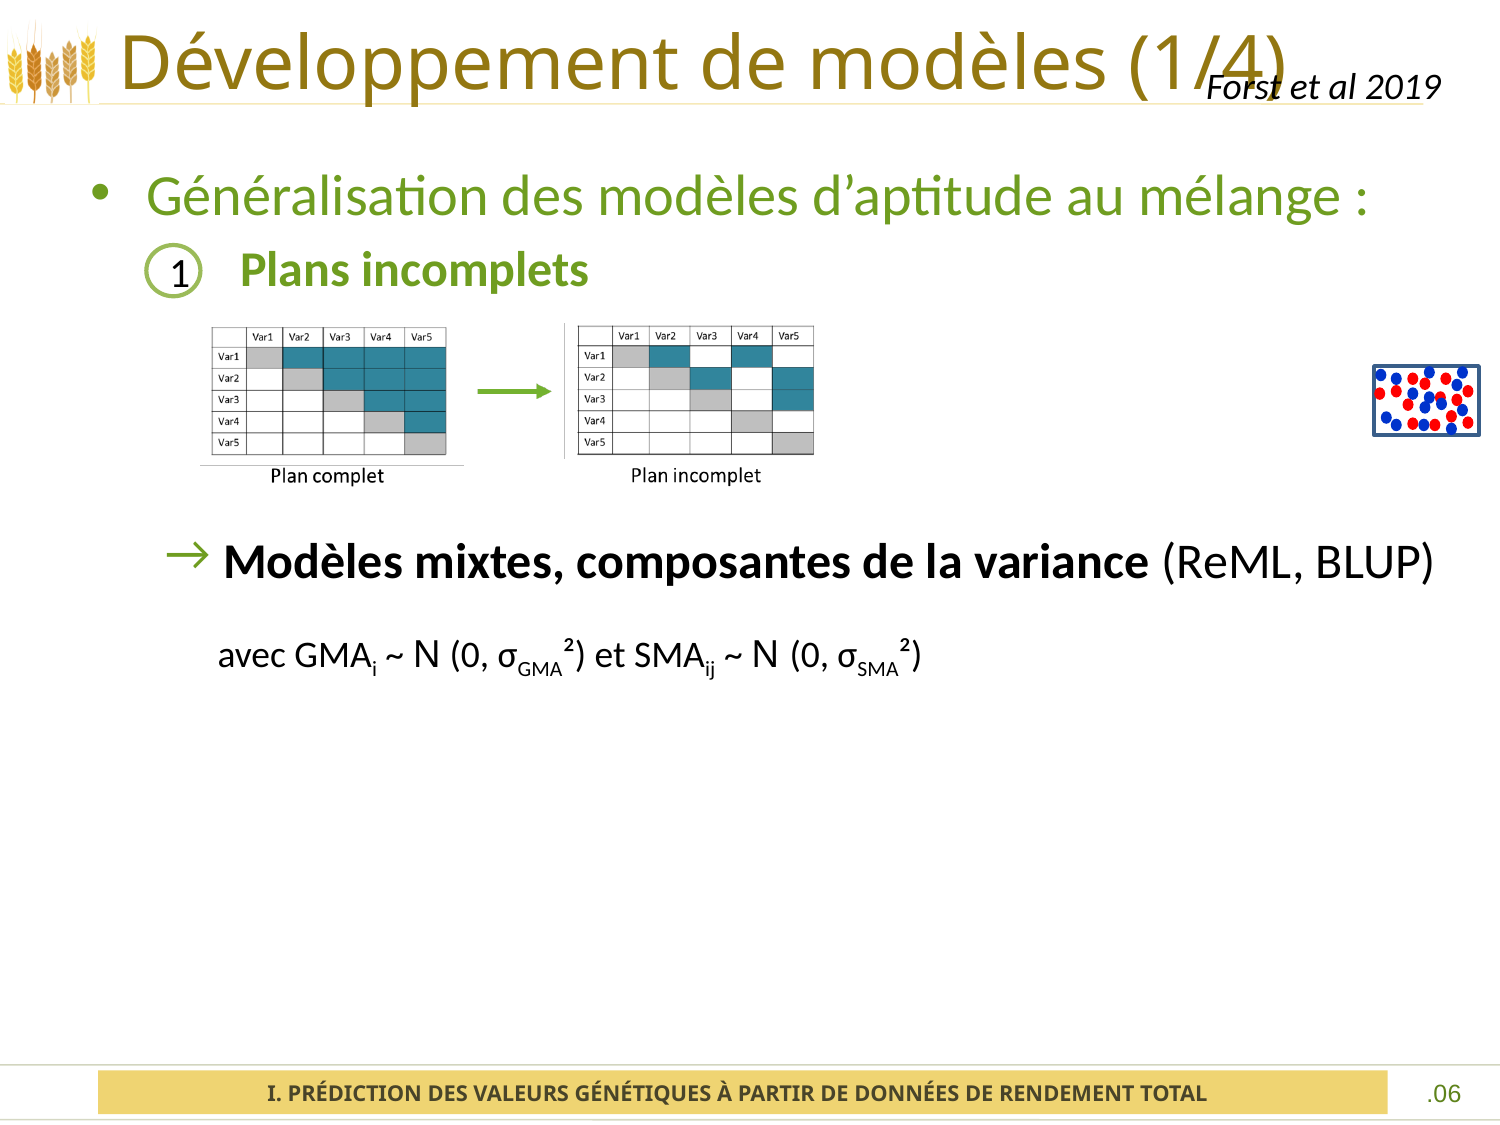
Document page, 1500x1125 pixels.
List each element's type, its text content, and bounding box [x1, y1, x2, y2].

text_box [1407, 366, 1435, 390]
text_box [1374, 387, 1386, 400]
text_box [1445, 393, 1474, 436]
text_box [1380, 411, 1402, 432]
title Développement de modèles (1/4) [103, 7, 1425, 103]
text_box [1402, 387, 1419, 411]
picture [200, 323, 820, 501]
text_box [1440, 366, 1474, 398]
text_box 1 [146, 245, 201, 297]
list Généralisation des modèles d’aptitude au mélange : Plans incomplets Modèles mixtes, composantes de la variance (ReML, BLUP) [75, 149, 1500, 1005]
text_box avec GMAi ~ N (0, σGMA²) et SMAij ~ N (0, σSMA²) [202, 622, 1207, 734]
text_box [1375, 368, 1387, 382]
picture [5, 18, 99, 104]
text_box [1419, 391, 1448, 414]
text_box Forst et al 2019 [1191, 54, 1499, 115]
text_box [1390, 372, 1402, 398]
text_box I. PRÉDICTION DES VALEURS GÉNÉTIQUES À PARTIR DE DONNÉES DE RENDEMENT TOTAL [112, 1079, 1365, 1106]
text_box [1407, 417, 1441, 432]
